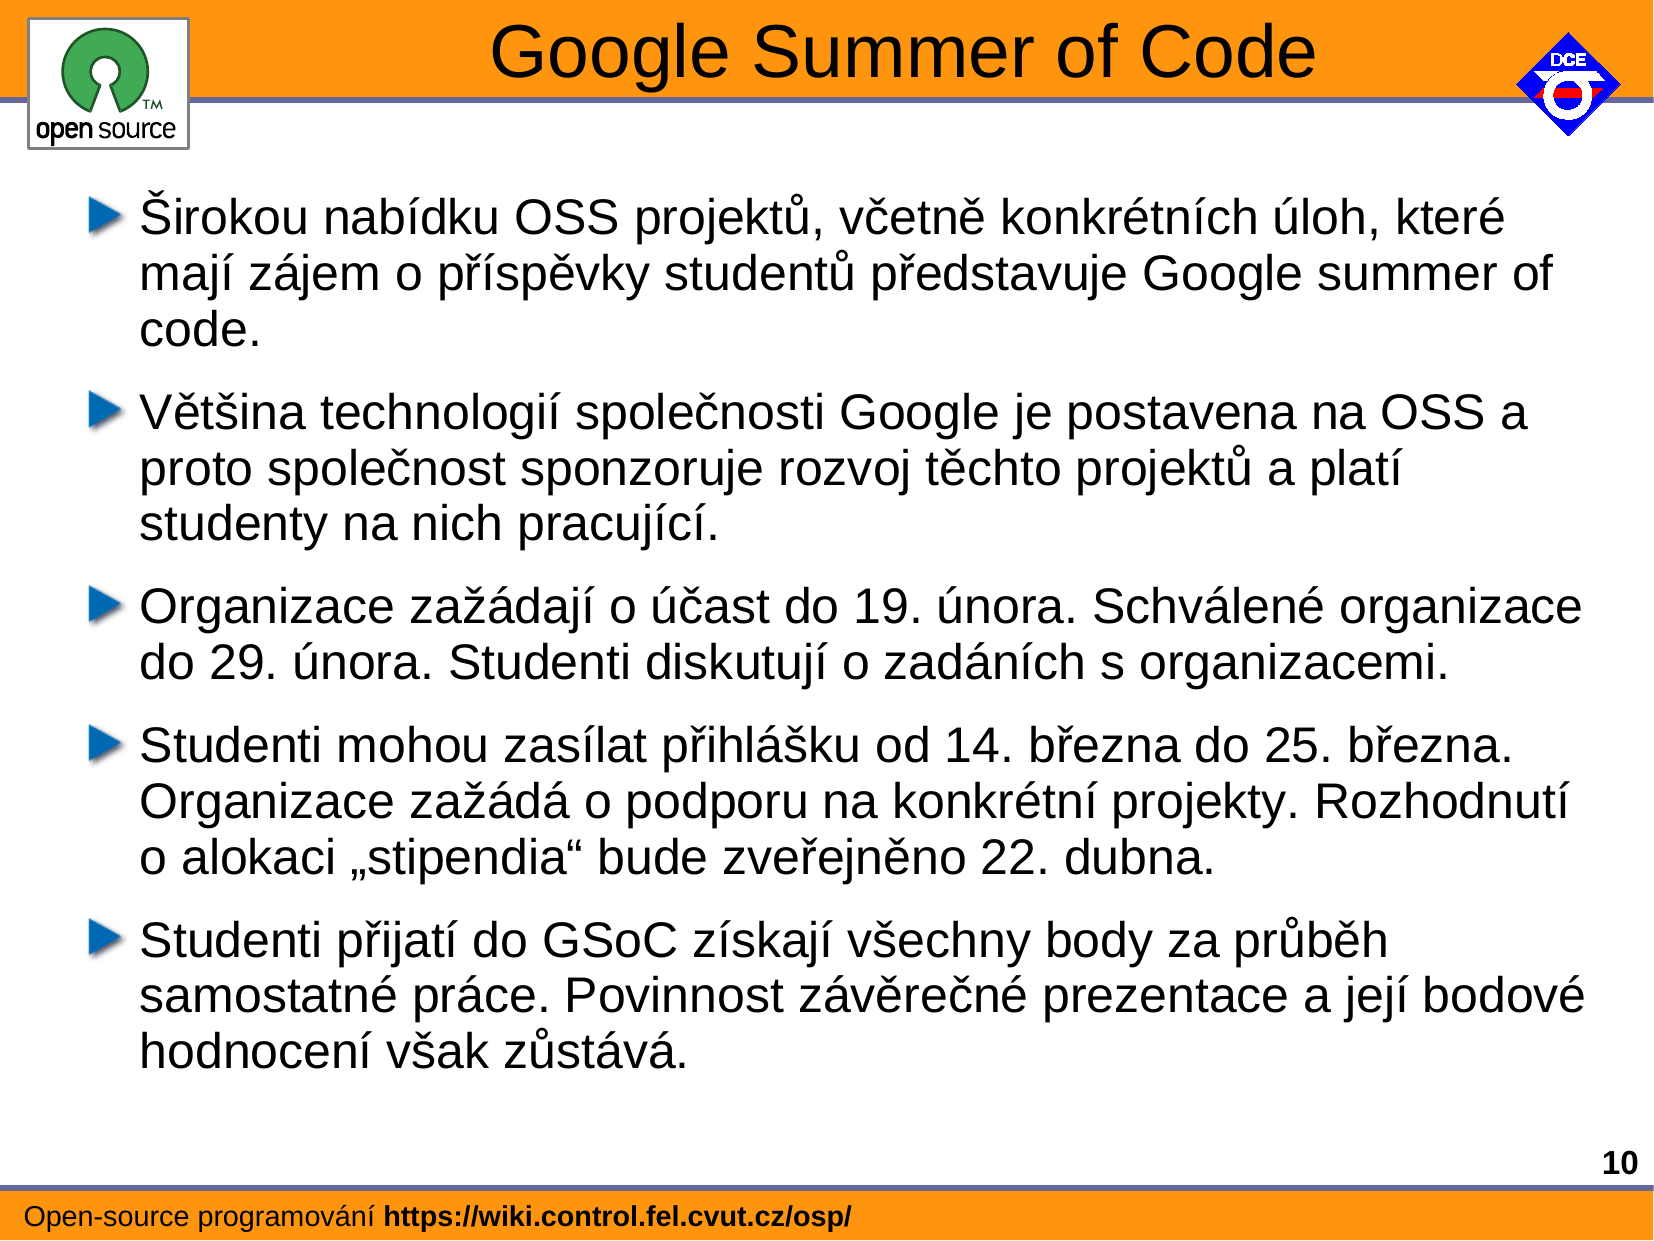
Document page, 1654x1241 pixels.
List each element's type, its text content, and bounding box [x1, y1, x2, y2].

title Google Summer of Code [178, 5, 1631, 97]
list Širokou nabídku OSS projektů, včetně konkrétních úloh, které mají zájem o příspěvky studentů představuje Google summer of code. Většina technologií společnosti Google je postavena na OSS a proto společnost sponzoruje rozvoj těchto projektů a platí studenty na nich pracující. Organizace zažádají o účast do 19. února. Schválené organizace do 29. února. Studenti diskutují o zadáních s organizacemi. Studenti mohou zasílat přihlášku od 14. března do 25. března. Organizace zažádá o podporu na konkrétní projekty. Rozhodnutí o alokaci „stipendia“ bude zveřejněno 22. dubna. Studenti přijatí do GSoC získají všechny body za průběh samostatné práce. Povinnost závěrečné prezentace a její bodové hodnocení však zůstává. [68, 189, 1592, 1167]
